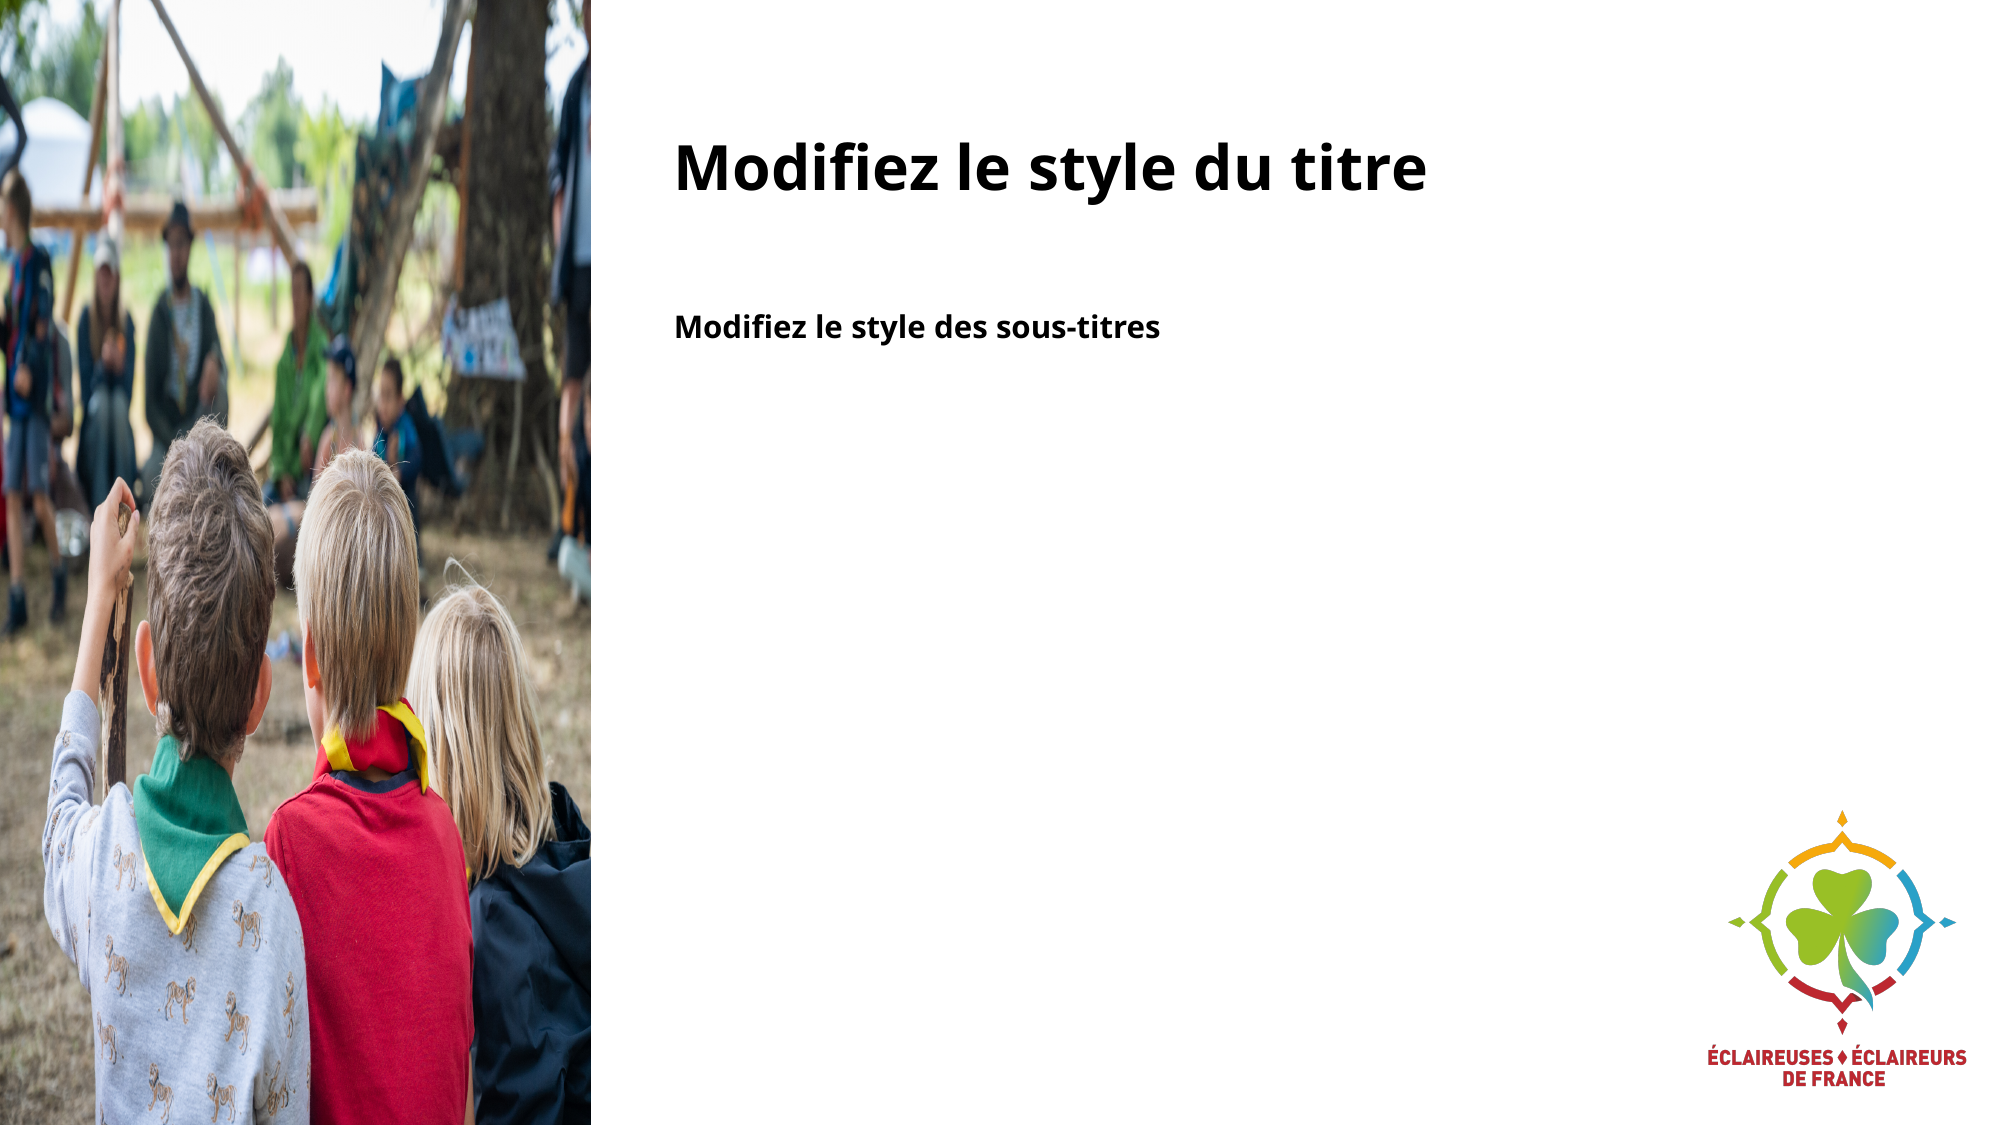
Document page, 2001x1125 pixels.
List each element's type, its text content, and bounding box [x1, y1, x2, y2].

picture [1707, 808, 1968, 1092]
text_box Modifiez le style des sous-titres [659, 299, 1863, 1013]
picture [0, 0, 591, 1125]
text_box Modifiez le style du titre [659, 60, 1863, 280]
